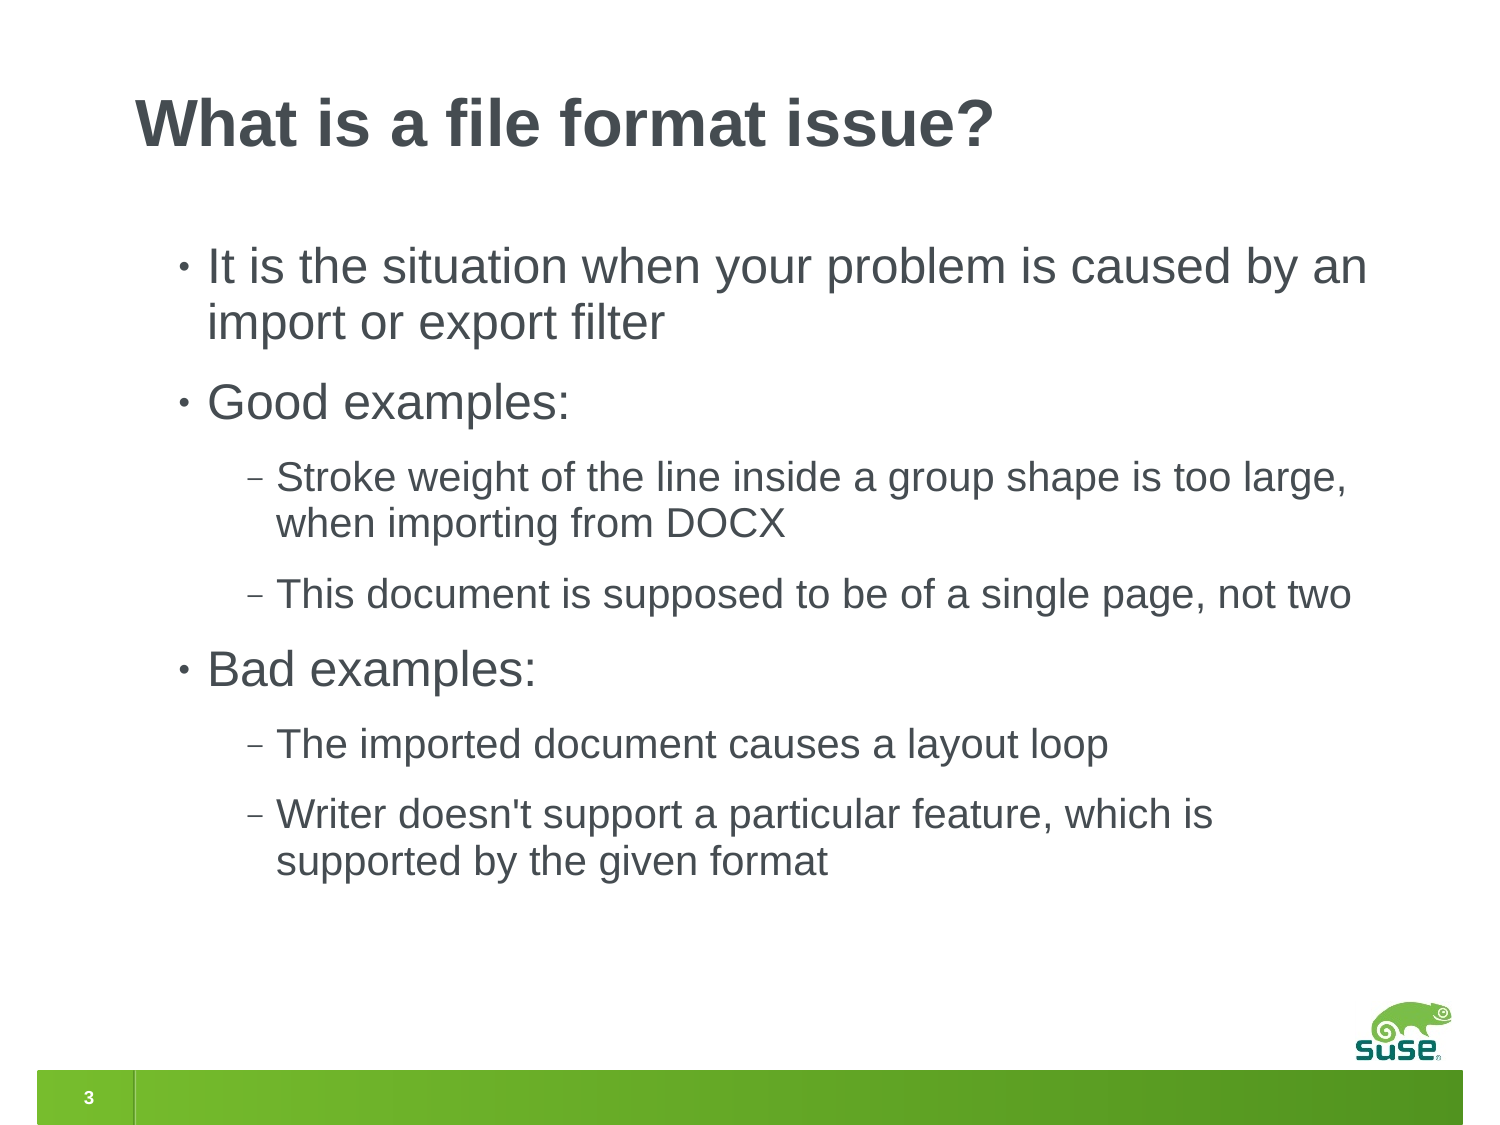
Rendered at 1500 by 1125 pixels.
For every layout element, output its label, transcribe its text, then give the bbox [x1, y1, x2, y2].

list It is the situation when your problem is caused by an import or export filter Good examples: Stroke weight of the line inside a group shape is too large, when importing from DOCX This document is supposed to be of a single page, not two Bad examples: The imported document causes a layout loop Writer doesn't support a particular feature, which is supported by the given format [135, 238, 1372, 982]
picture [1355, 1001, 1452, 1061]
title What is a file format issue? [135, 29, 1372, 217]
